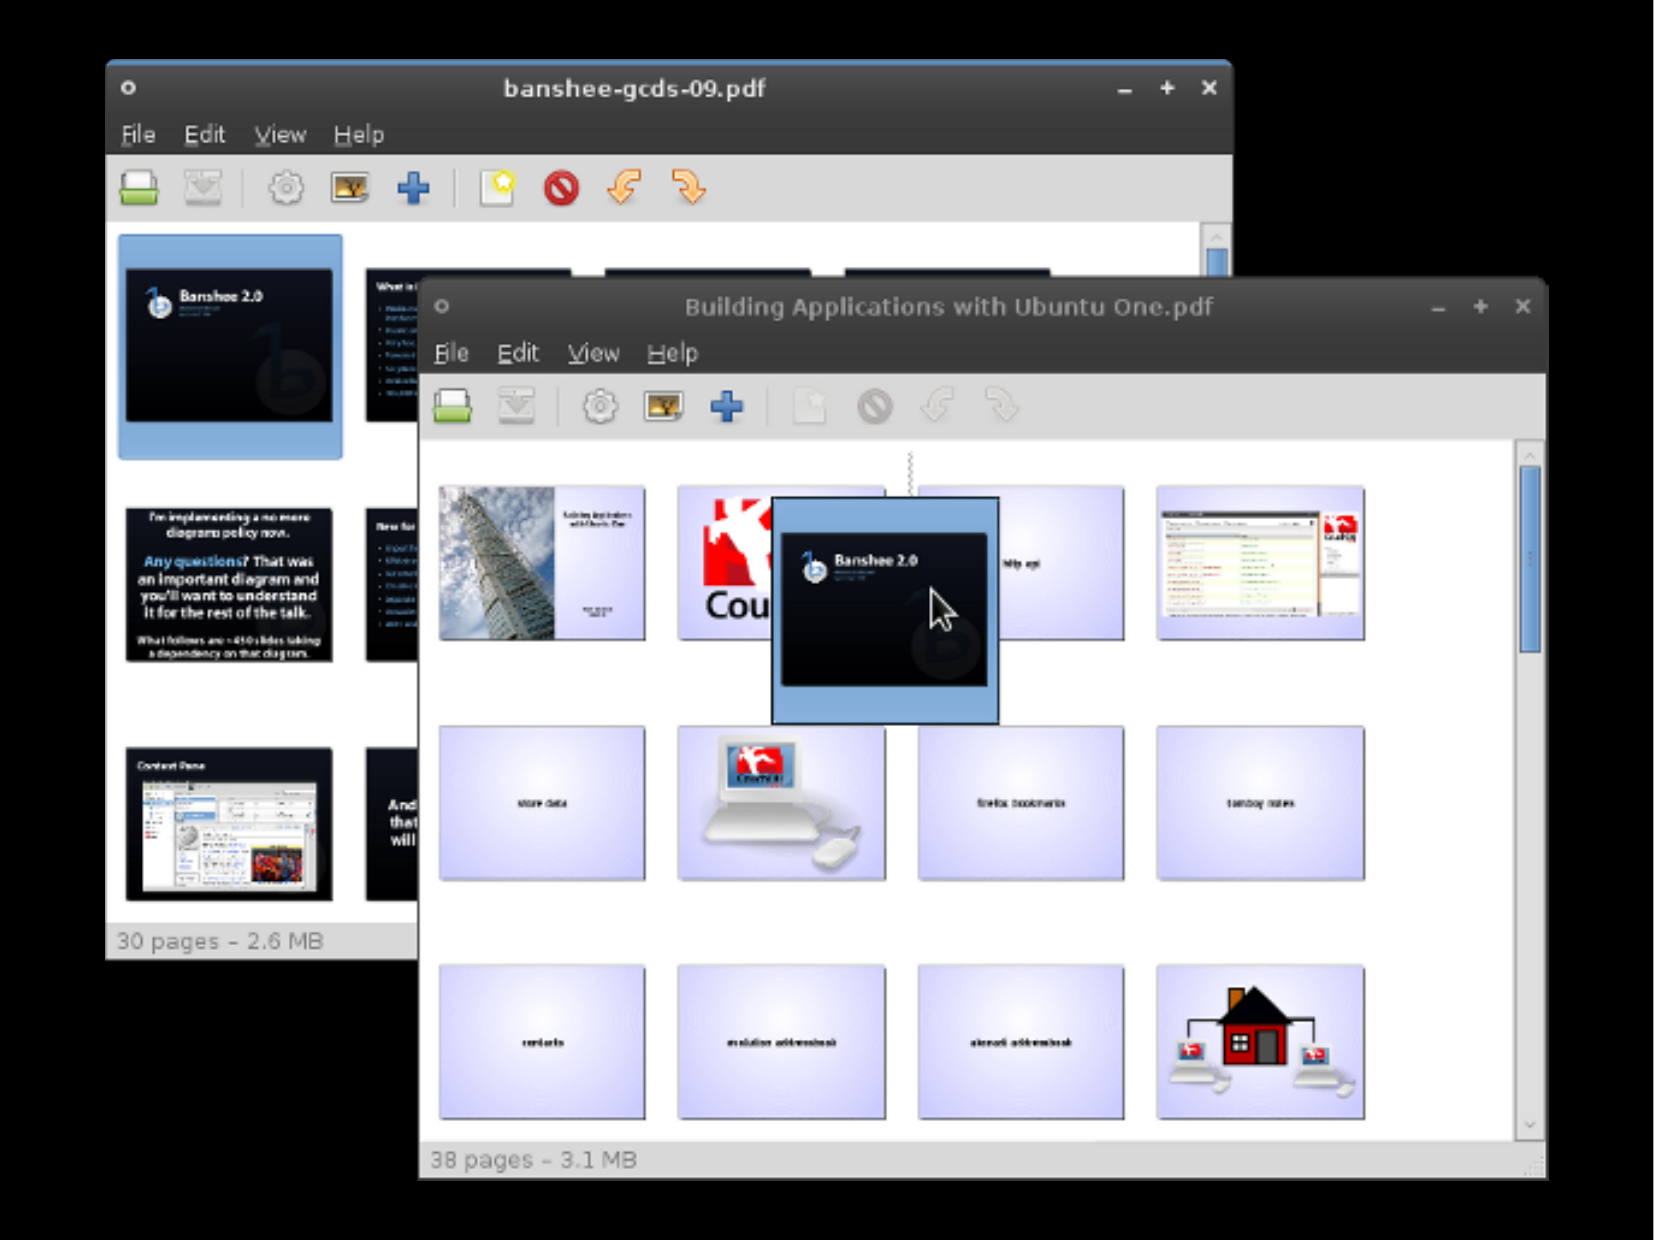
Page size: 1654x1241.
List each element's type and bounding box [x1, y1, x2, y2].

picture [105, 59, 1549, 1181]
